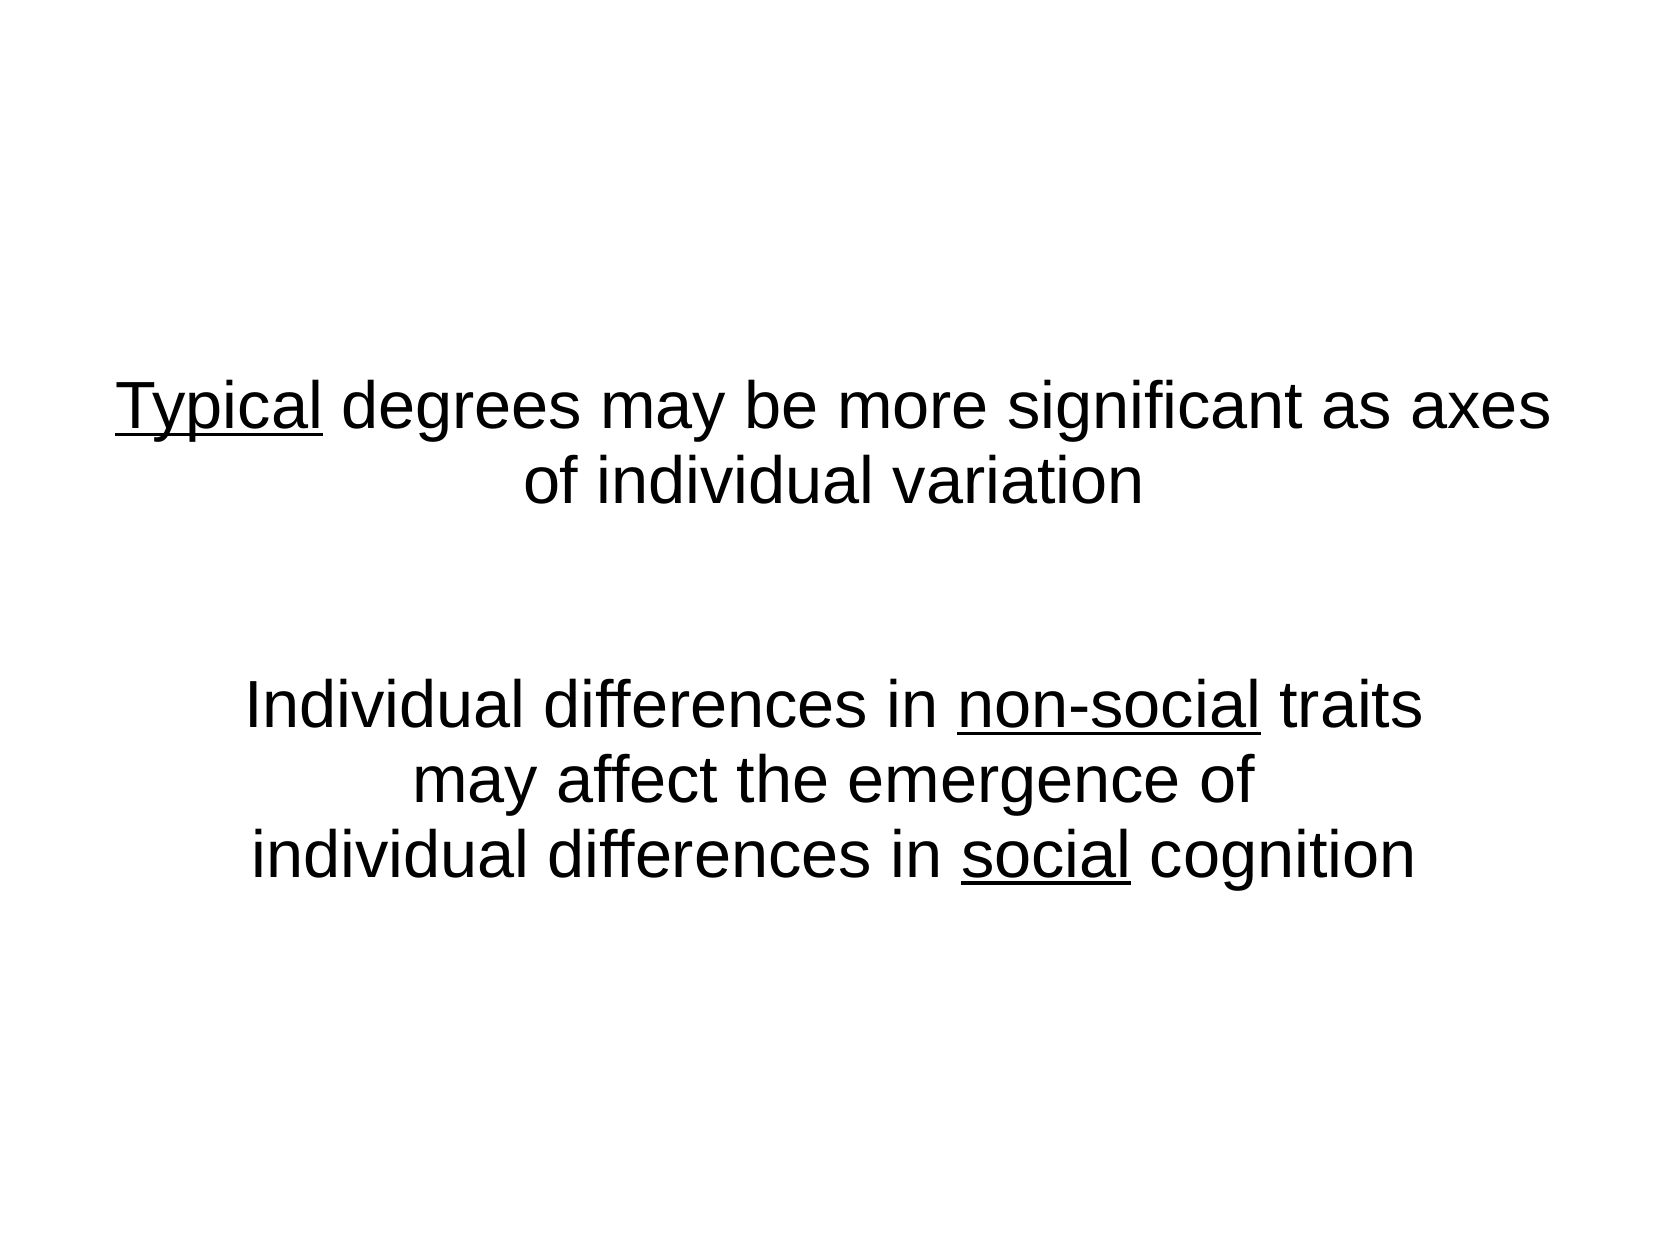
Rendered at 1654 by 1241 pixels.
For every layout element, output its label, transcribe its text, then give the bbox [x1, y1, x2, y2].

title Typical degrees may be more significant as axes of individual variation Individual differences in non-social traits may affect the emergence of individual differences in social cognition [90, 45, 1579, 1216]
